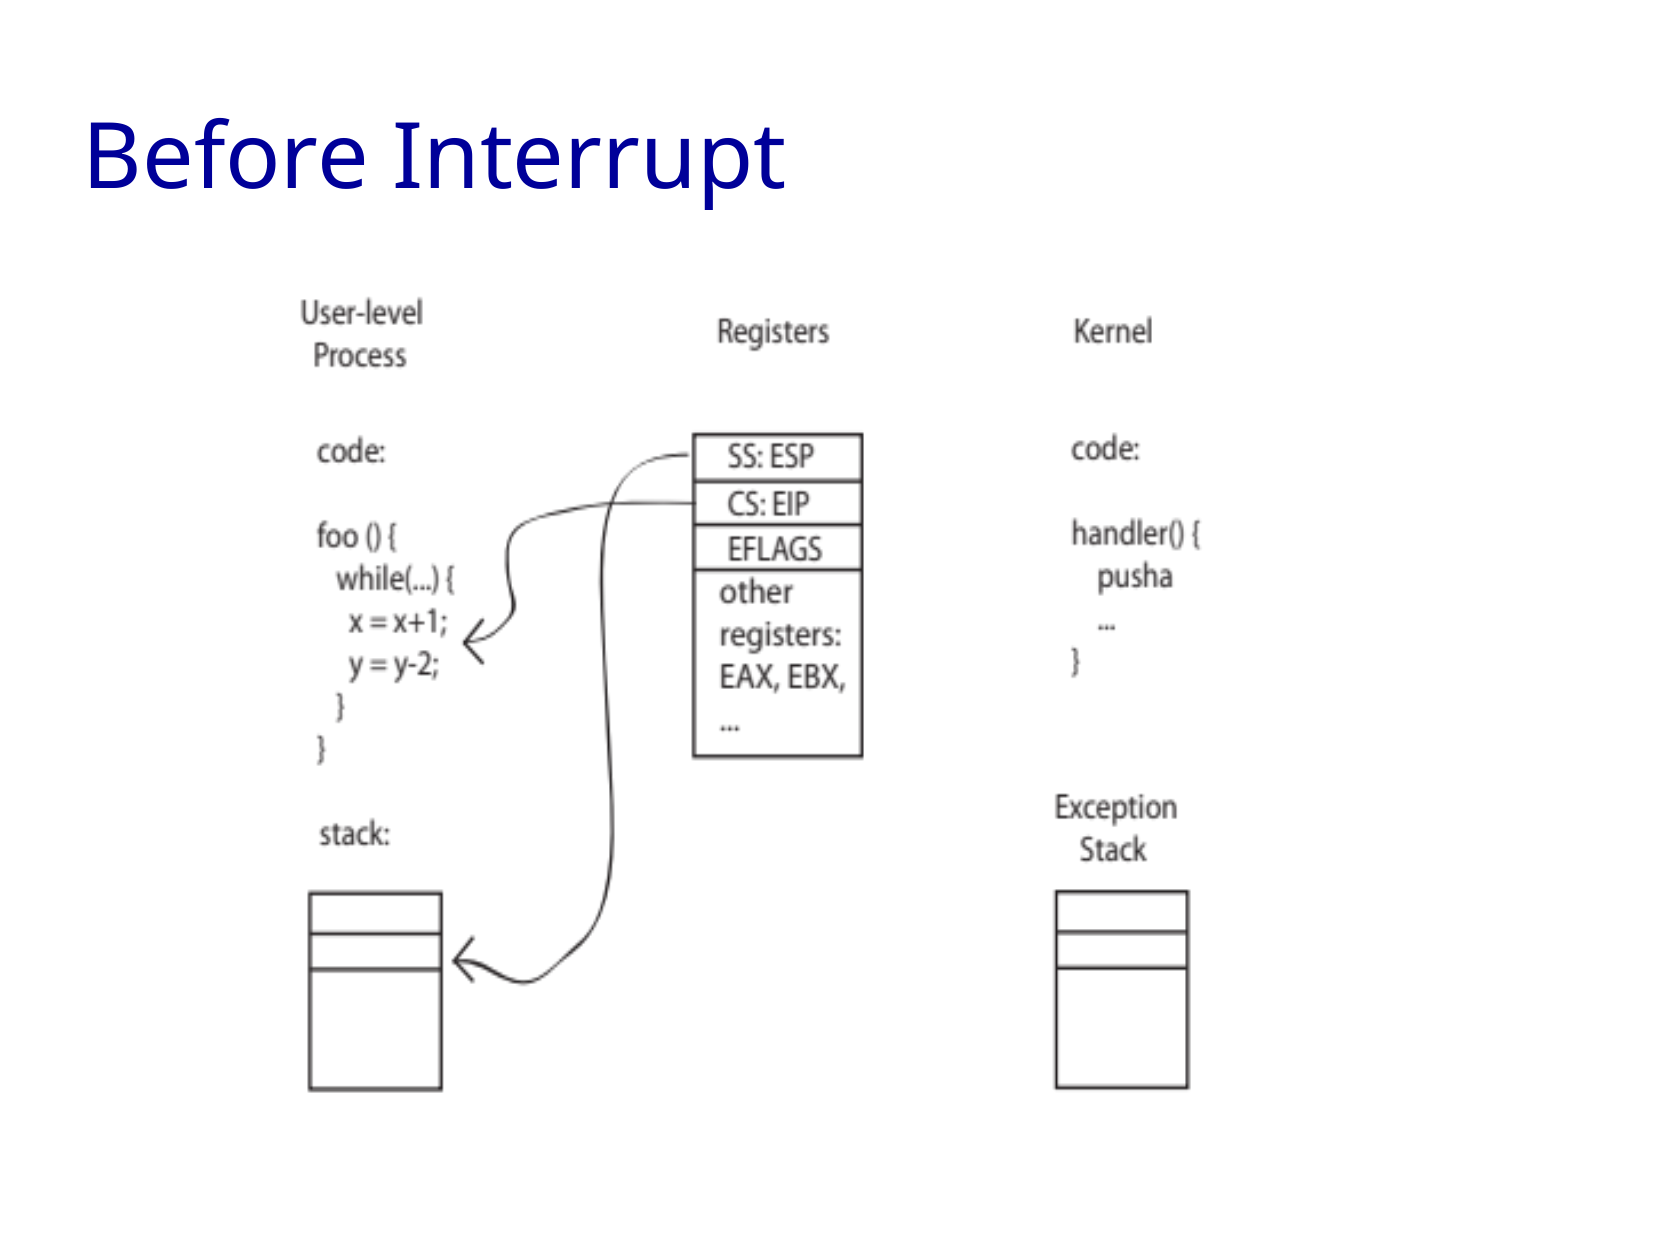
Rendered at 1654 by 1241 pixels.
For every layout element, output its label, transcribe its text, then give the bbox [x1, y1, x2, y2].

picture [75, 270, 1426, 1133]
title Before Interrupt [82, 49, 1571, 257]
